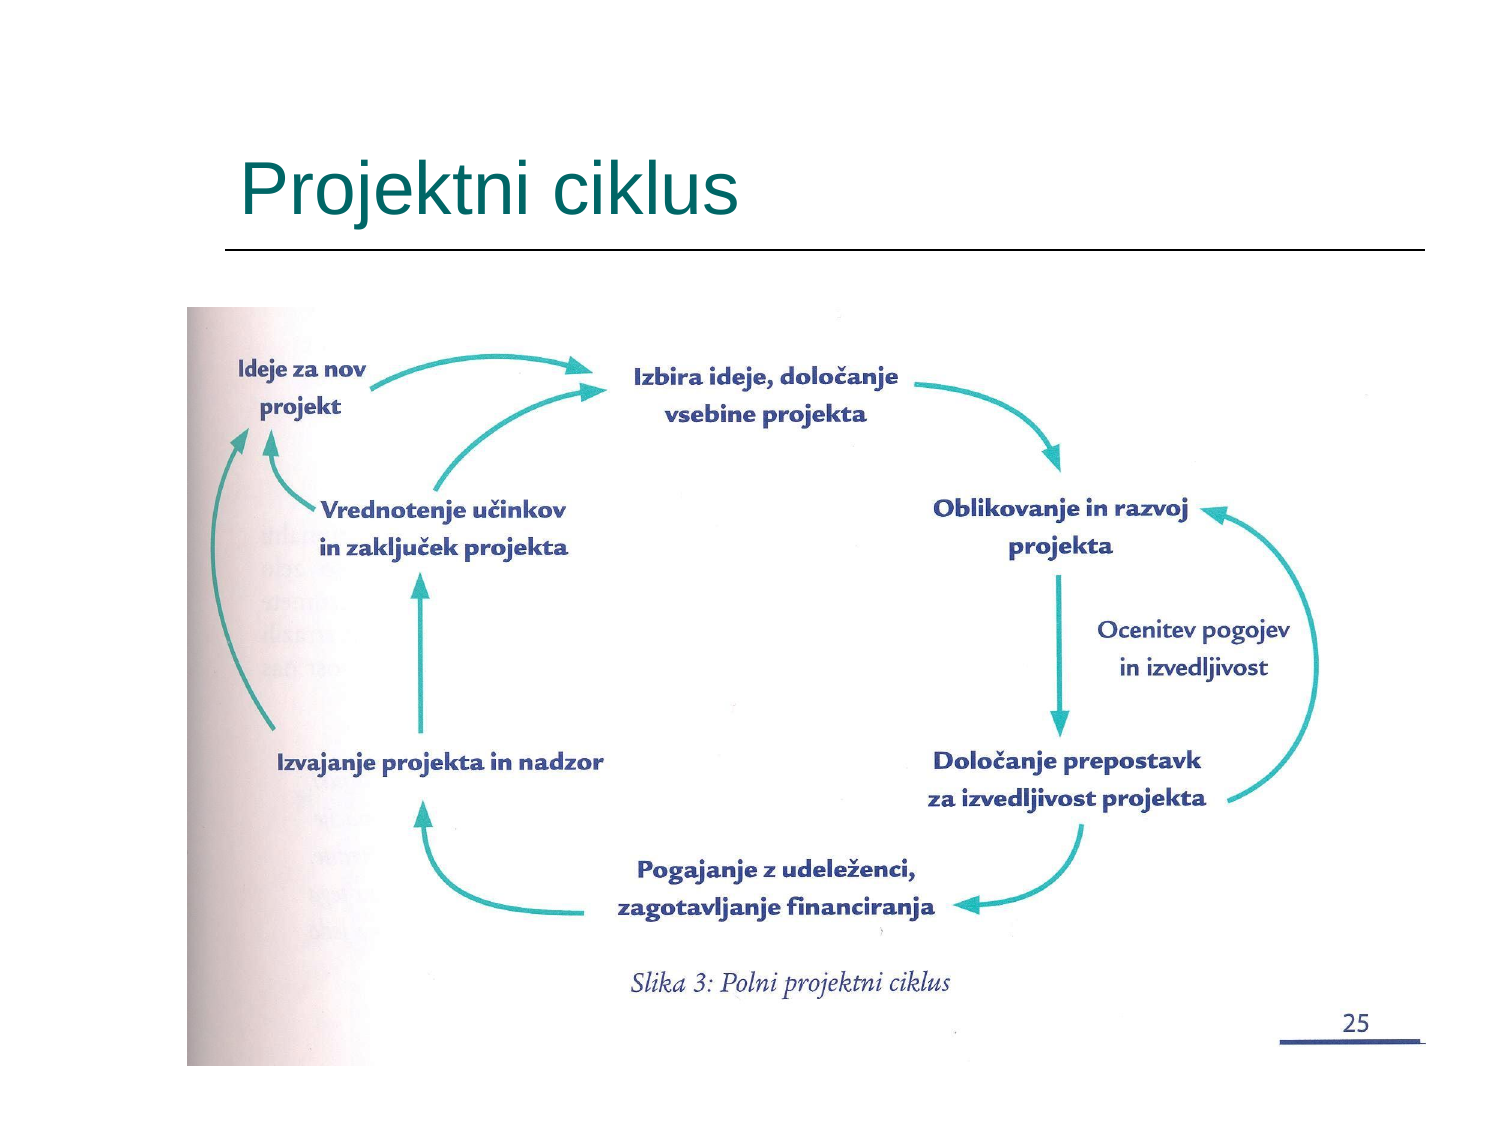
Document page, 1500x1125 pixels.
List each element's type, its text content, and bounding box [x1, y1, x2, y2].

picture [187, 307, 1426, 1066]
title Projektni ciklus [224, 49, 1425, 237]
